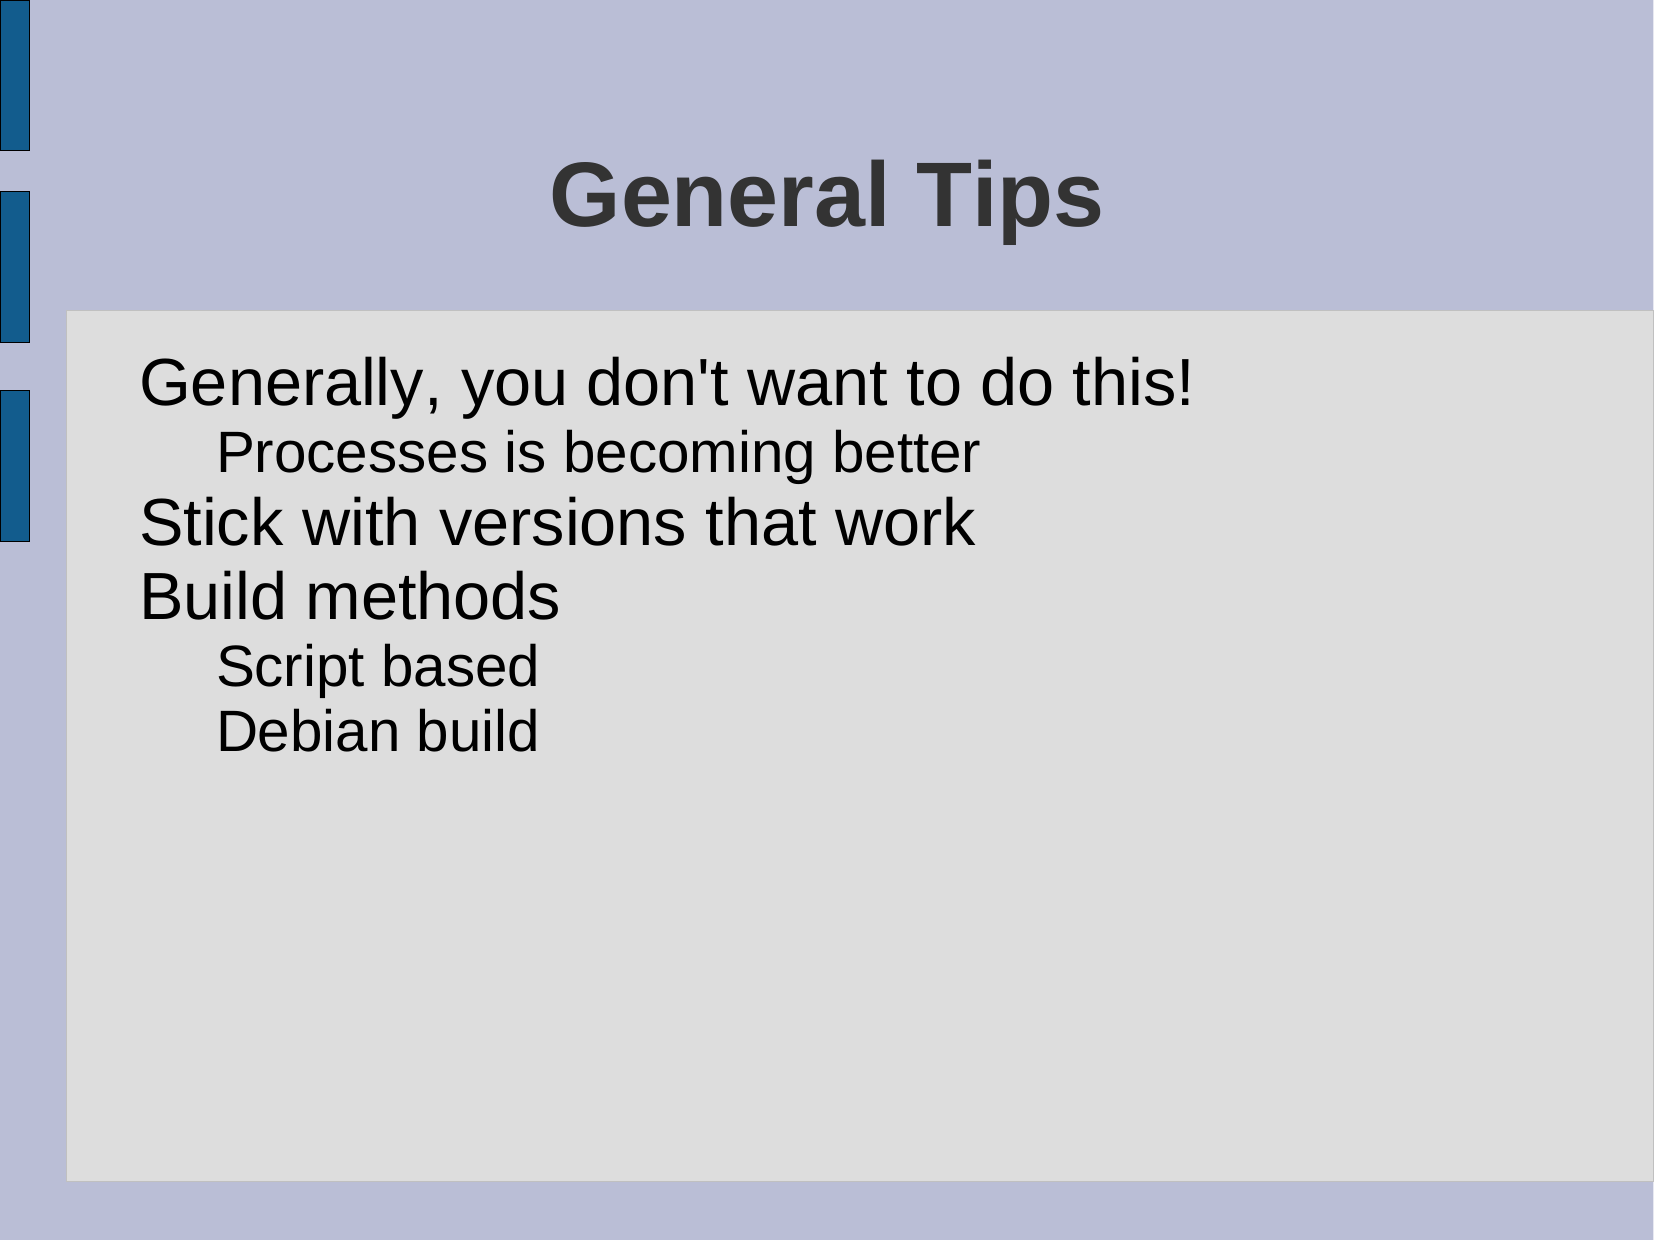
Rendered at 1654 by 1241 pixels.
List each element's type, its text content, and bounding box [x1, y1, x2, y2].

list Generally, you don't want to do this! Processes is becoming better Stick with versions that work Build methods Script based Debian build [121, 344, 1534, 1112]
title General Tips [121, 98, 1534, 291]
